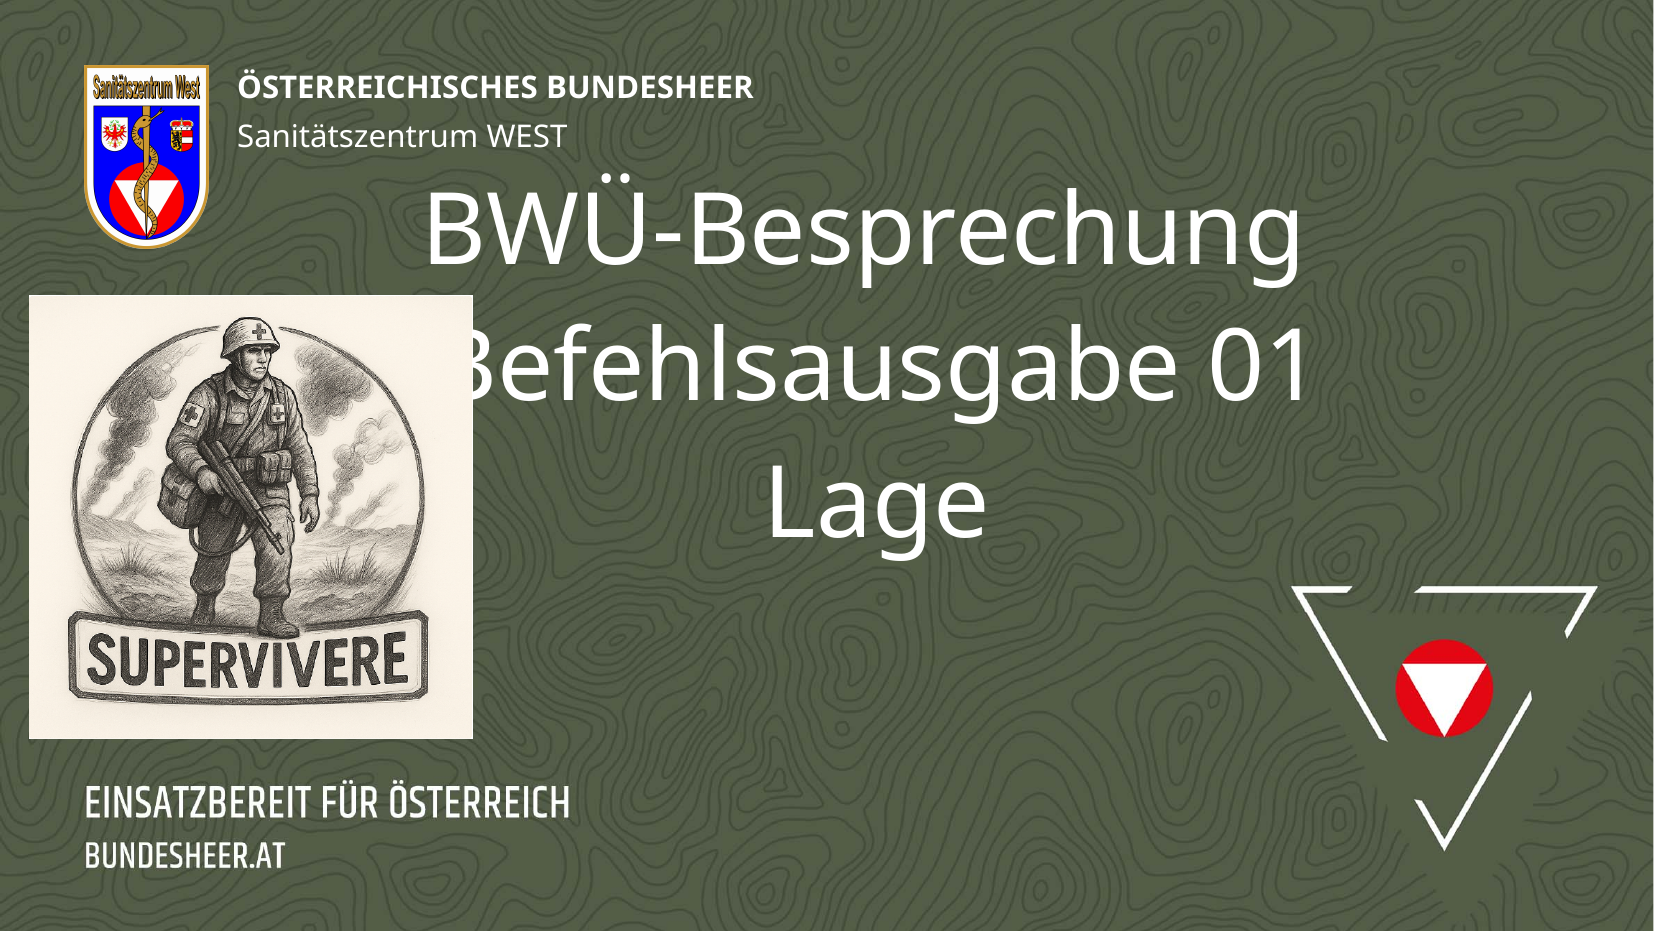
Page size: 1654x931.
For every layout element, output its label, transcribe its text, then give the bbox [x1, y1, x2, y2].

list ÖSTERREICHISCHES BUNDESHEER Sanitätszentrum WEST [236, 65, 782, 163]
picture [0, 0, 1654, 931]
title BWÜ-Besprechung Befehlsausgabe 01 Lage [257, 132, 1498, 592]
